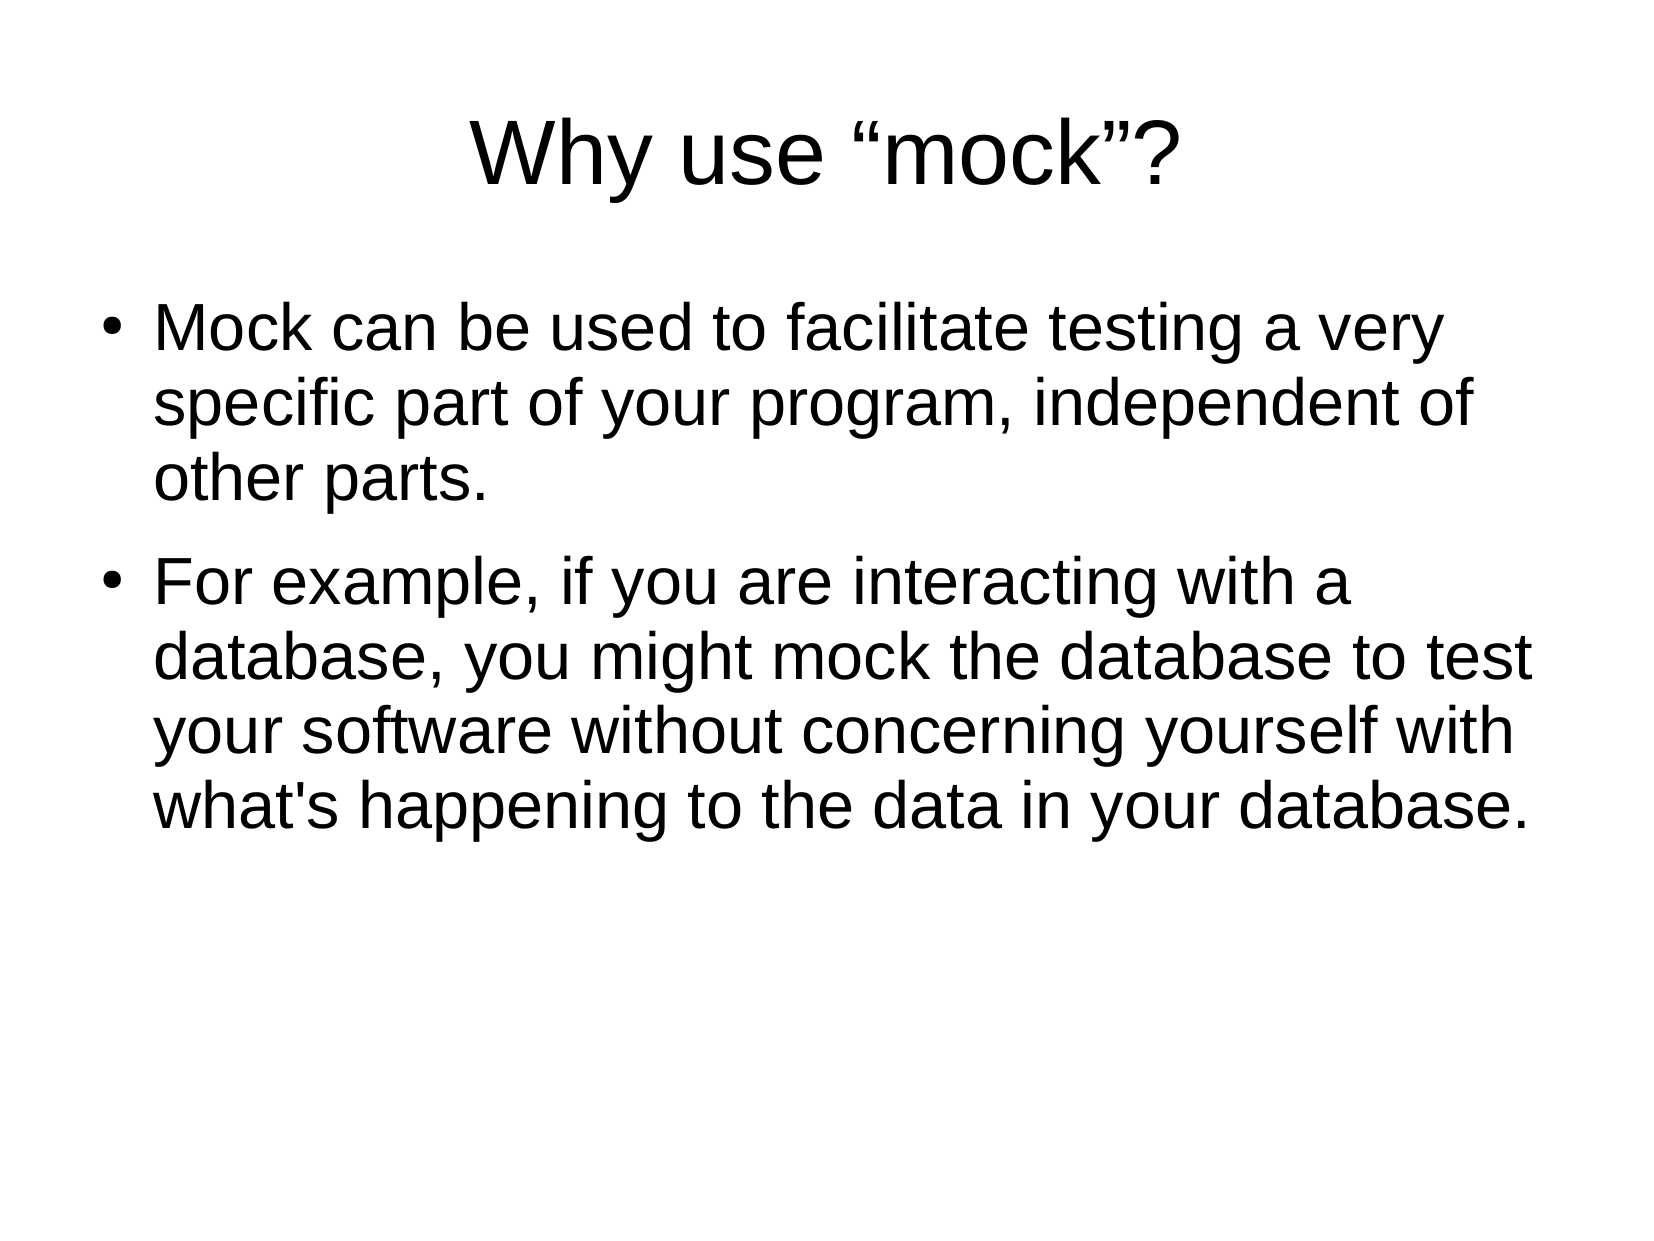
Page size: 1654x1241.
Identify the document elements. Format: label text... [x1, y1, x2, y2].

title Why use “mock”? [82, 49, 1571, 257]
list Mock can be used to facilitate testing a very specific part of your program, independent of other parts. For example, if you are interacting with a database, you might mock the database to test your software without concerning yourself with what's happening to the data in your database. [82, 290, 1571, 1010]
